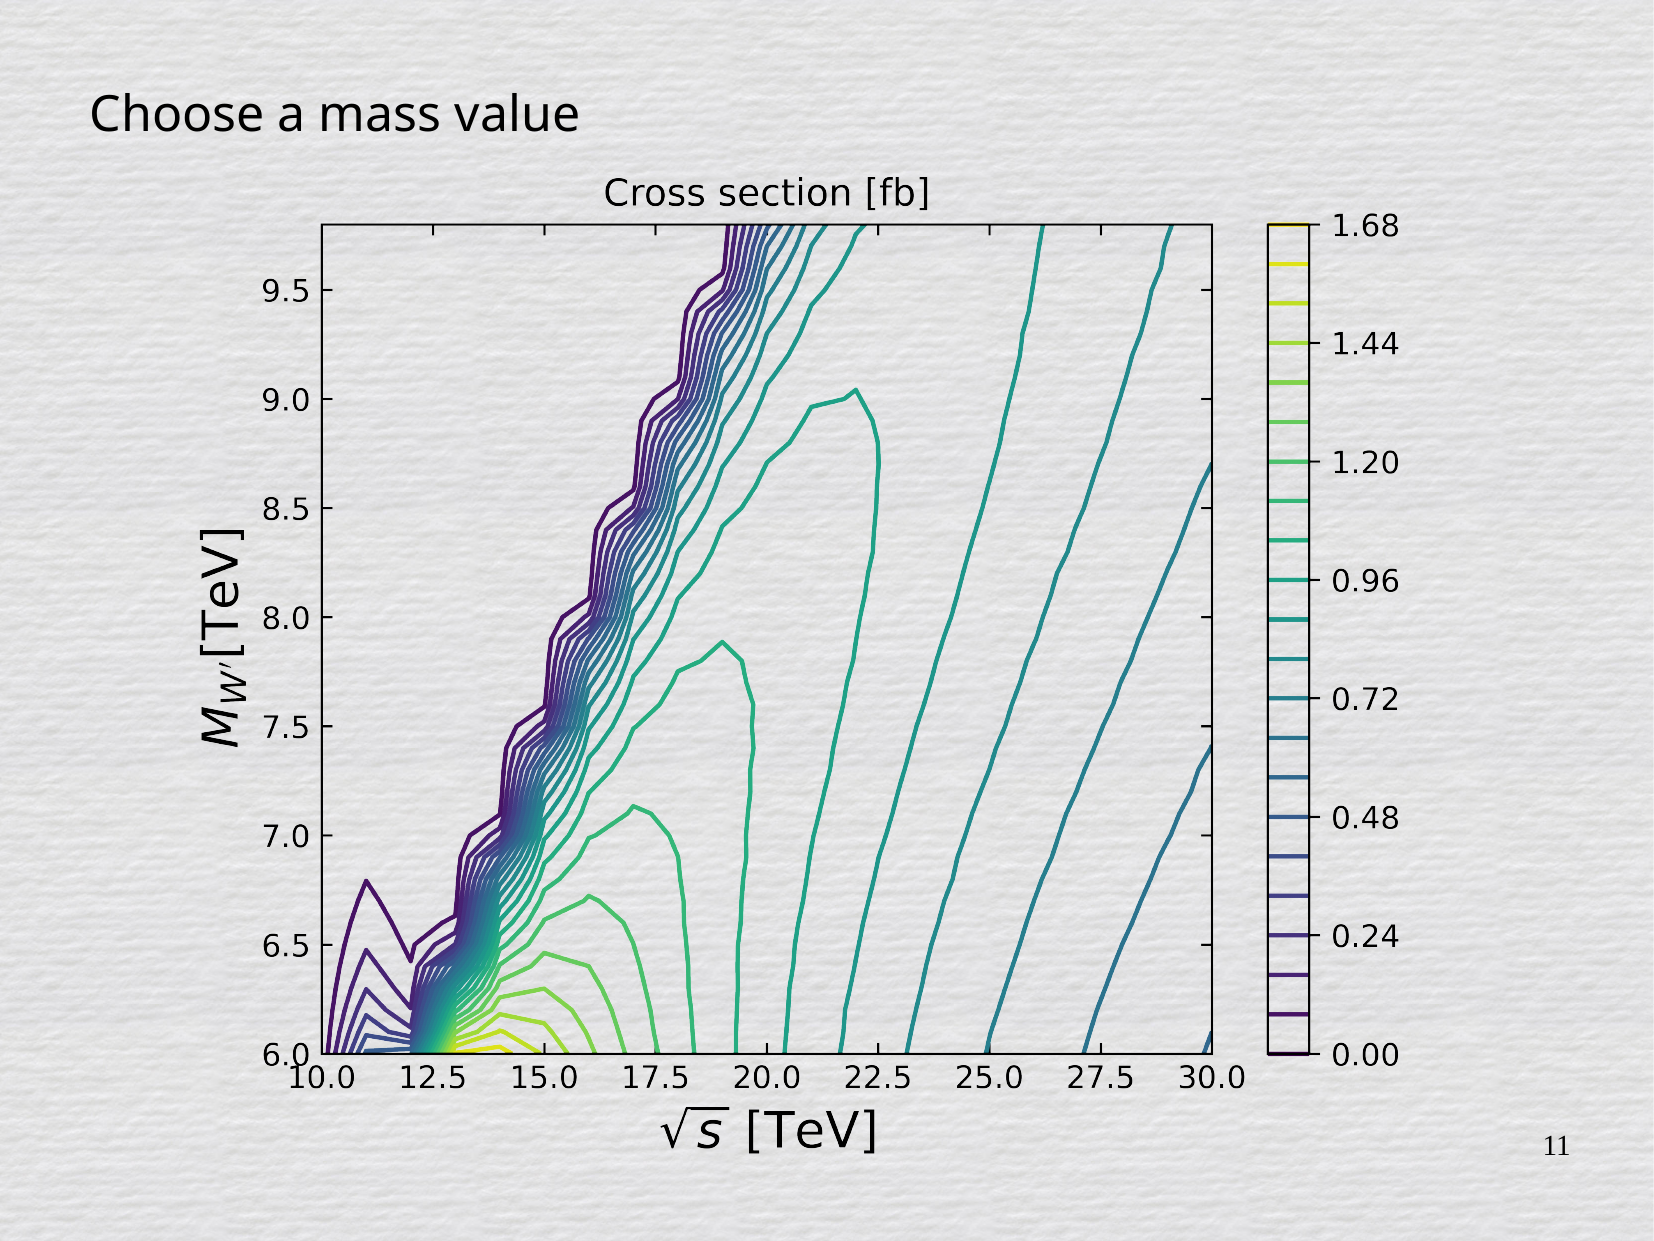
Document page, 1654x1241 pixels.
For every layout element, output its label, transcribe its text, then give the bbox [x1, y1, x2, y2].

picture [0, 0, 1654, 1241]
text_box Choose a mass value [75, 70, 569, 156]
